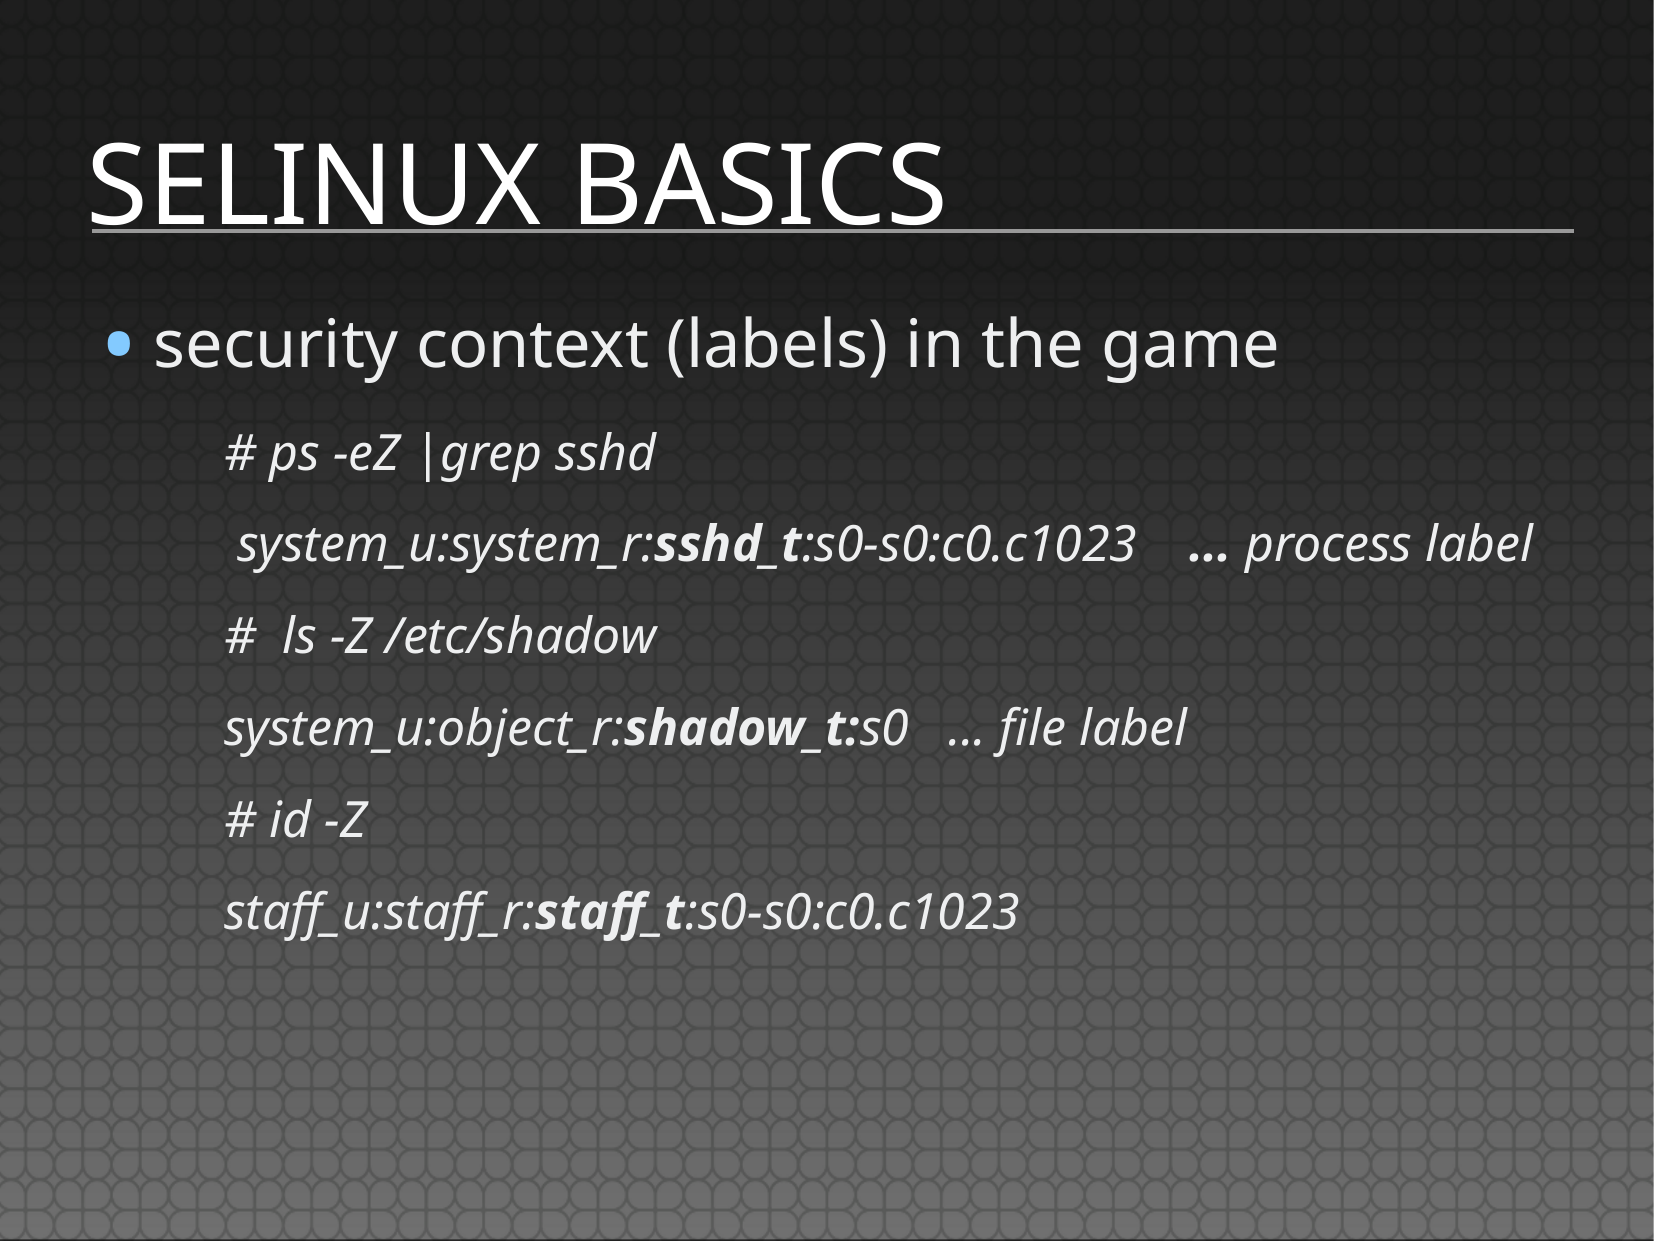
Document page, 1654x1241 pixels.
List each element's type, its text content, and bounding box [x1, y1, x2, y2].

title SELINUX BASICS [86, 110, 1576, 251]
list security context (labels) in the game # ps -eZ |grep sshd system_u:system_r:sshd_t:s0-s0:c0.c1023 ... process label # ls -Z /etc/shadow system_u:object_r:shadow_t:s0 ... file label # id -Z staff_u:staff_r:staff_t:s0-s0:c0.c1023 [82, 296, 1571, 1190]
picture [0, 0, 1654, 1241]
